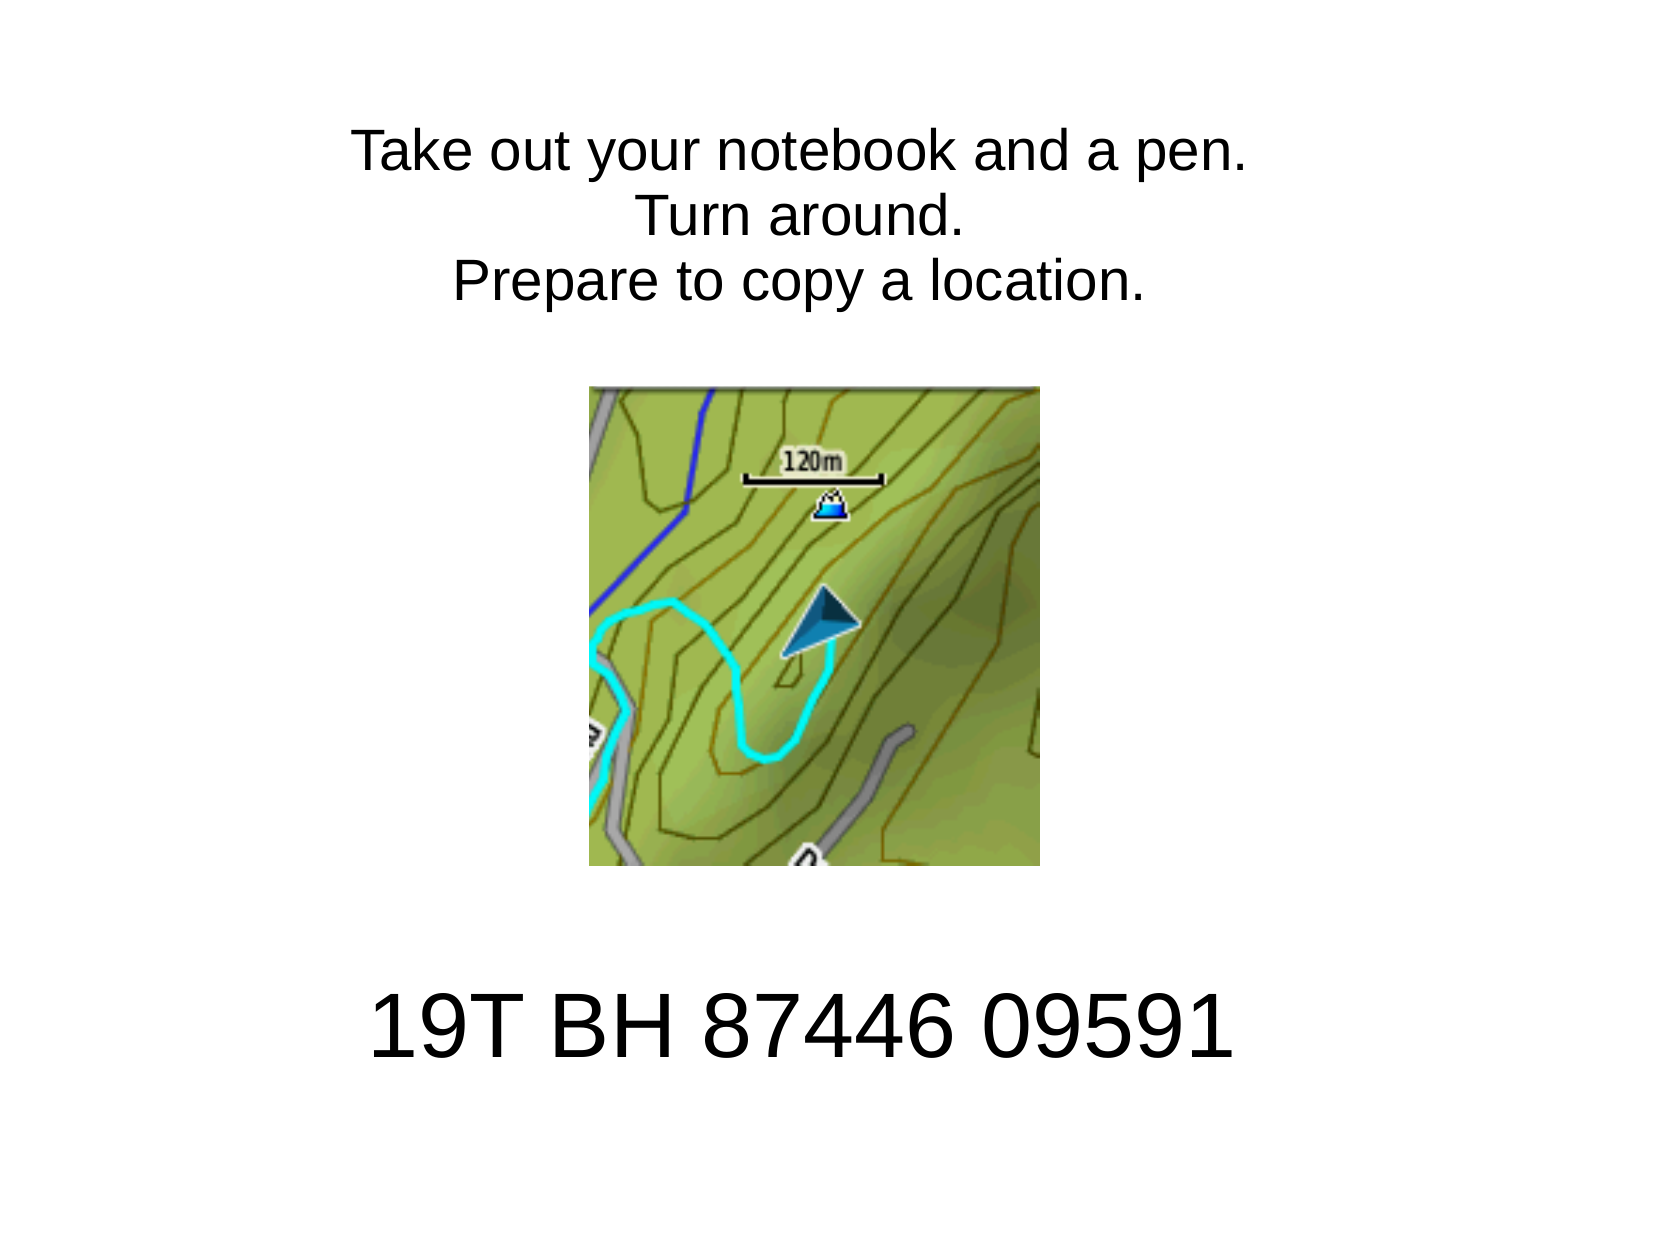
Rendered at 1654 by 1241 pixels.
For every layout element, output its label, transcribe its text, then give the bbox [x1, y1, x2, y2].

picture [589, 387, 1040, 866]
title 19T BH 87446 09591 [58, 922, 1547, 1130]
text_box Take out your notebook and a pen. Turn around. Prepare to copy a location. [335, 110, 1266, 387]
